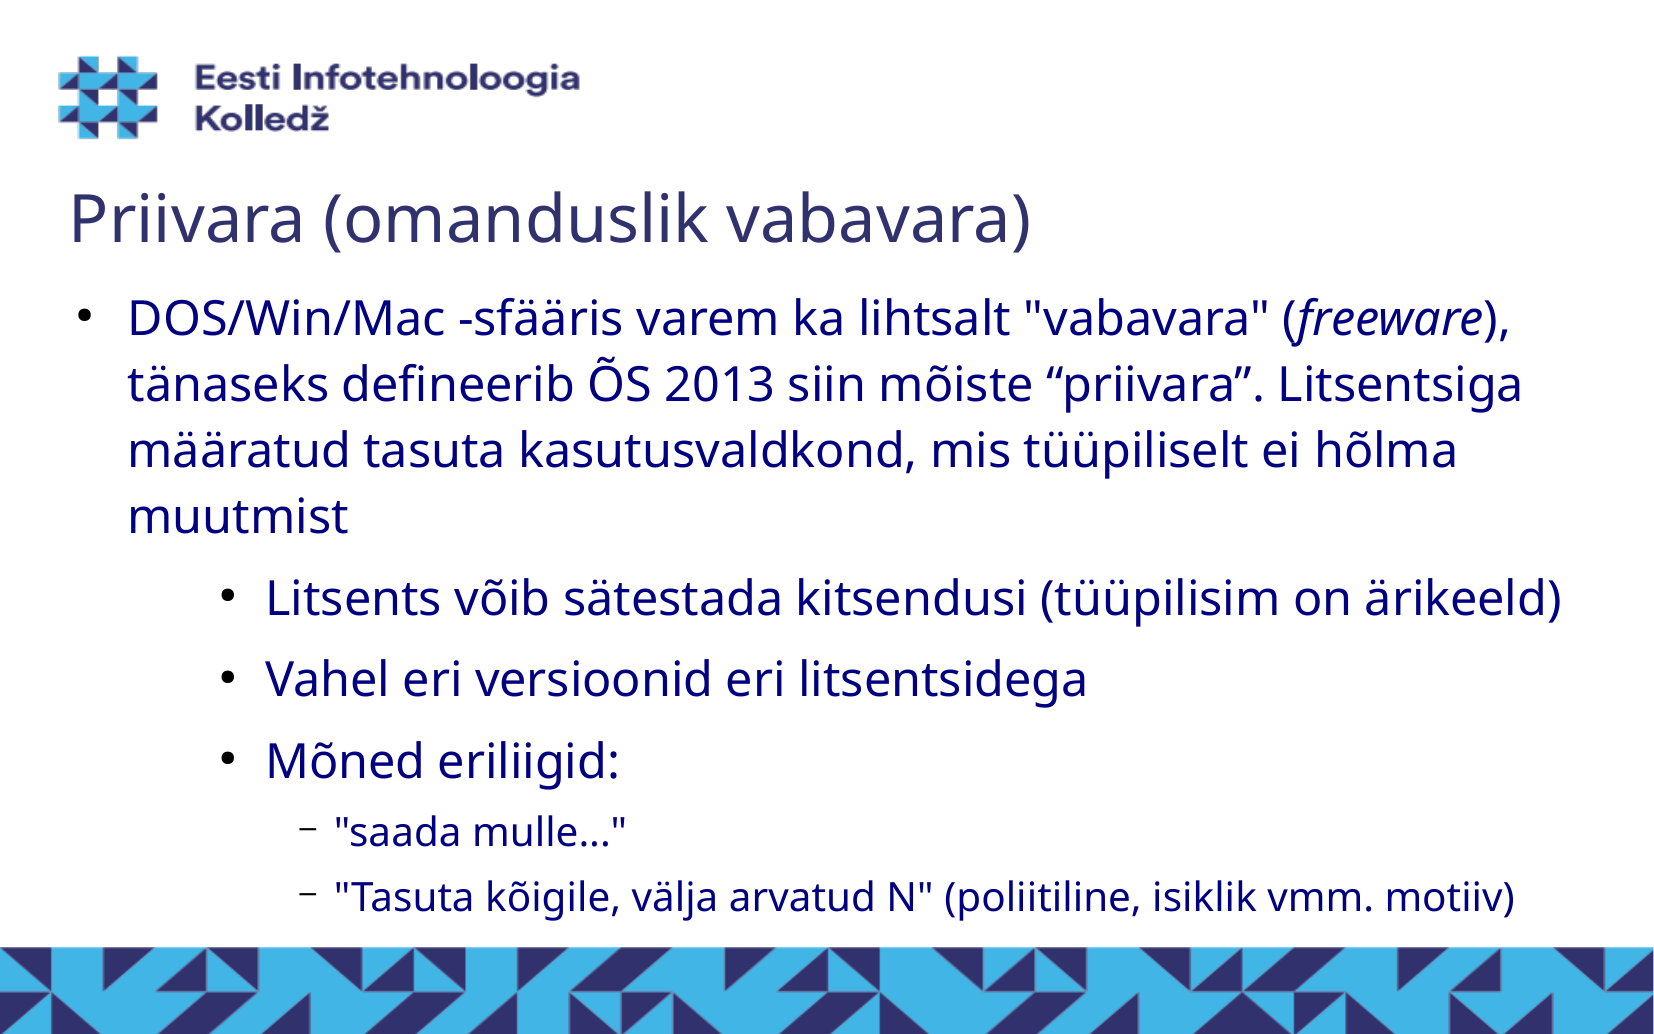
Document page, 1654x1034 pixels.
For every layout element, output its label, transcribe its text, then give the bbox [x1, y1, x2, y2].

title Priivara (omanduslik vabavara) [68, 147, 1536, 283]
list DOS/Win/Mac -sfääris varem ka lihtsalt "vabavara" (freeware), tänaseks defineerib ÕS 2013 siin mõiste “priivara”. Litsentsiga määratud tasuta kasutusvaldkond, mis tüüpiliselt ei hõlma muutmist Litsents võib sätestada kitsendusi (tüüpilisim on ärikeeld) Vahel eri versioonid eri litsentsidega Mõned eriliigid: "saada mulle..." "Tasuta kõigile, välja arvatud N" (poliitiline, isiklik vmm. motiiv) [59, 283, 1595, 936]
